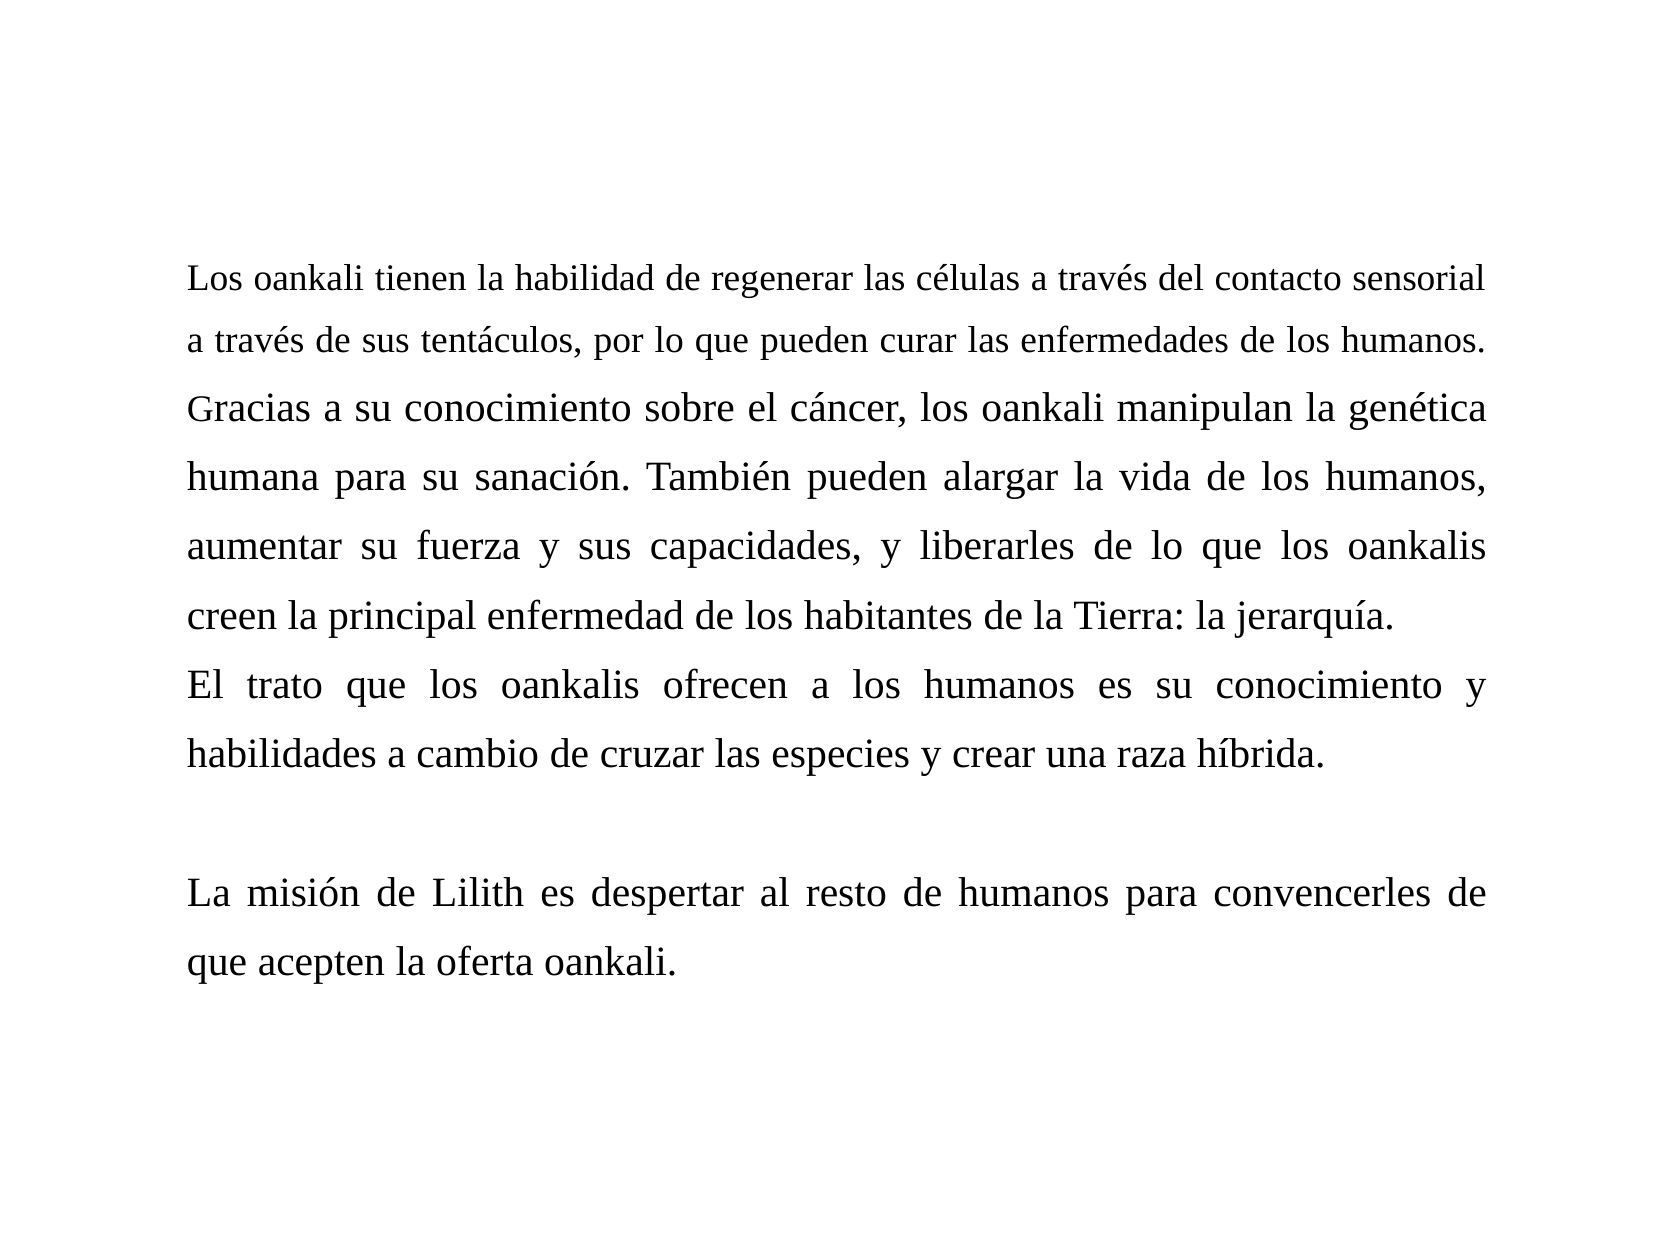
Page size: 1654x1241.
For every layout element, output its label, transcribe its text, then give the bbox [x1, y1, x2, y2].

text_box Los oankali tienen la habilidad de regenerar las células a través del contacto sensorial a través de sus tentáculos, por lo que pueden curar las enfermedades de los humanos. Gracias a su conocimiento sobre el cáncer, los oankali manipulan la genética humana para su sanación. También pueden alargar la vida de los humanos, aumentar su fuerza y sus capacidades, y liberarles de lo que los oankalis creen la principal enfermedad de los habitantes de la Tierra: la jerarquía. El trato que los oankalis ofrecen a los humanos es su conocimiento y habilidades a cambio de cruzar las especies y crear una raza híbrida. La misión de Lilith es despertar al resto de humanos para convencerles de que acepten la oferta oankali. [169, 225, 1506, 975]
